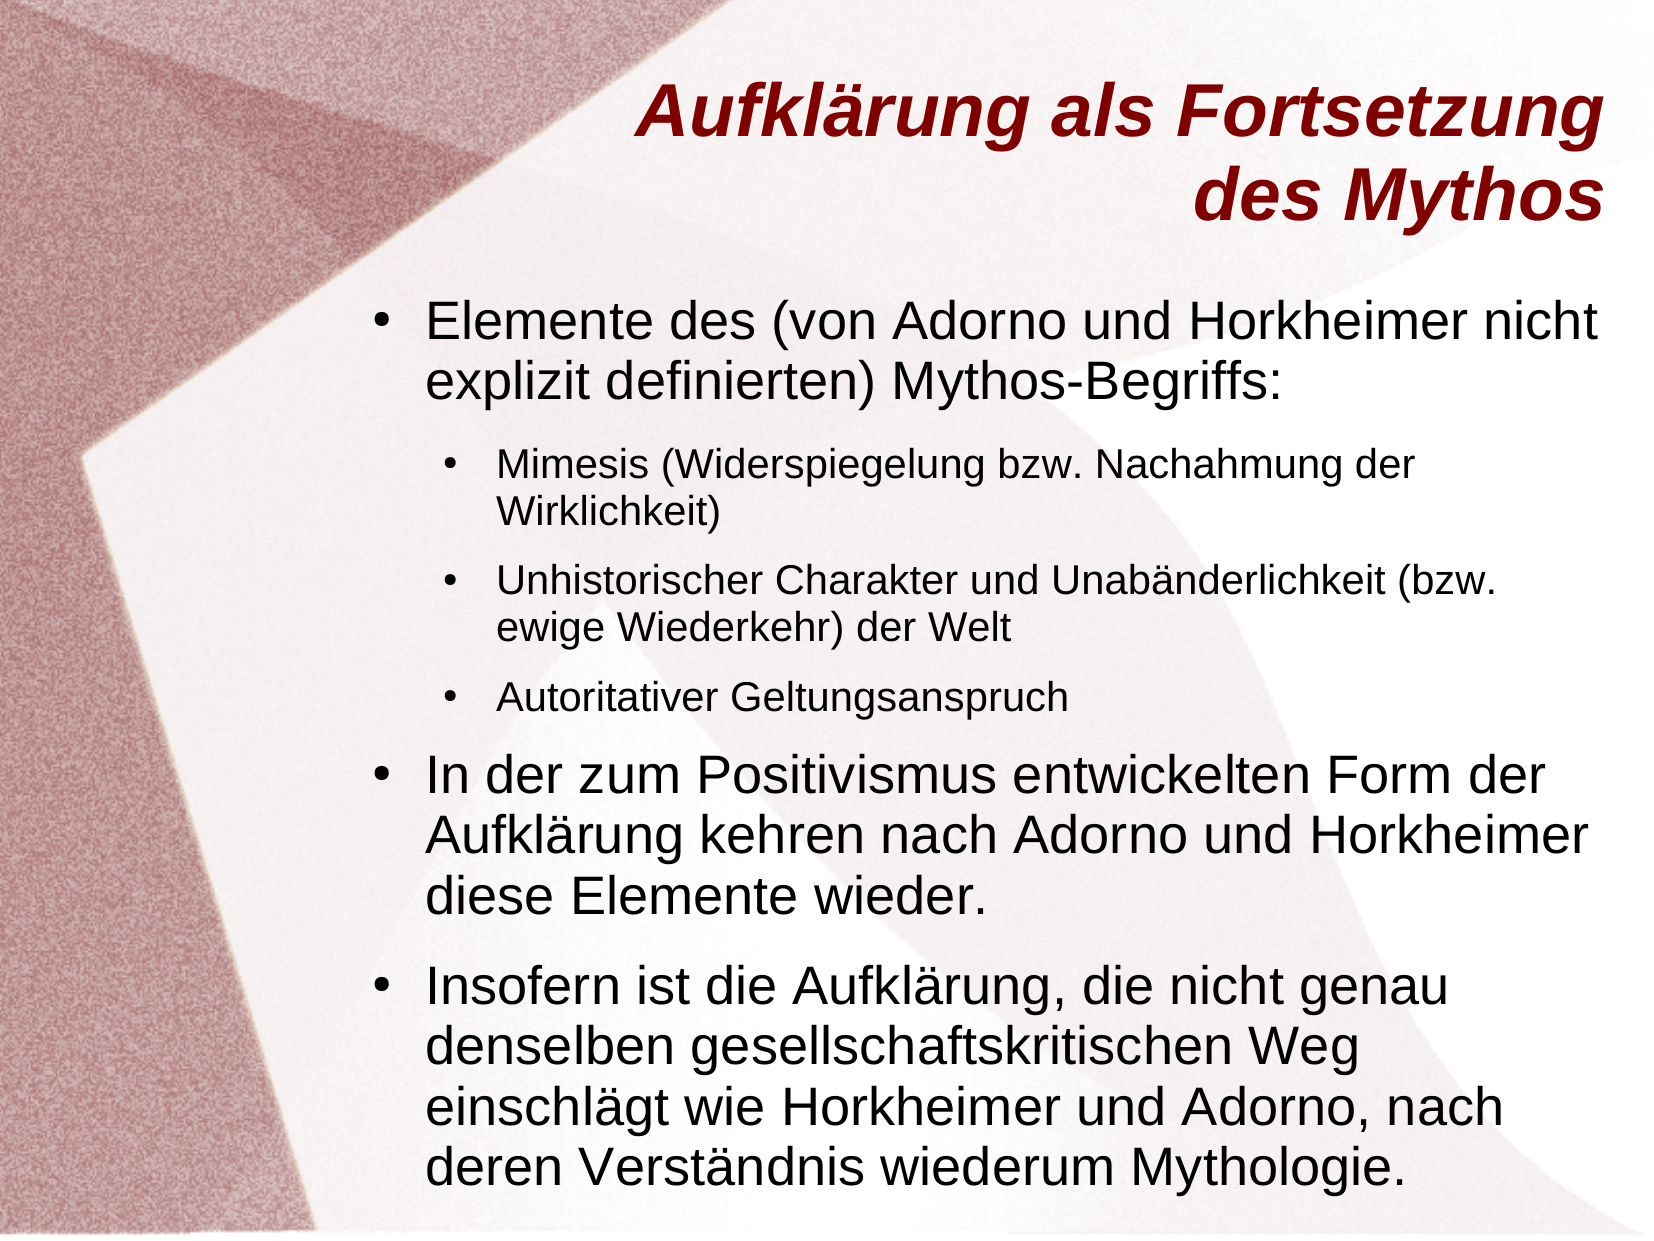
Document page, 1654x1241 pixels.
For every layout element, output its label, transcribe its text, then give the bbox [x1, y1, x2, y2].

title Aufklärung als Fortsetzung des Mythos [596, 56, 1607, 250]
picture [0, 0, 1654, 1241]
list Elemente des (von Adorno und Horkheimer nicht explizit definierten) Mythos-Begriffs: Mimesis (Widerspiegelung bzw. Nachahmung der Wirklichkeit) Unhistorischer Charakter und Unabänderlichkeit (bzw. ewige Wiederkehr) der Welt Autoritativer Geltungsanspruch In der zum Positivismus entwickelten Form der Aufklärung kehren nach Adorno und Horkheimer diese Elemente wieder. Insofern ist die Aufklärung, die nicht genau denselben gesellschaftskritischen Weg einschlägt wie Horkheimer und Adorno, nach deren Verständnis wiederum Mythologie. [354, 290, 1601, 1198]
